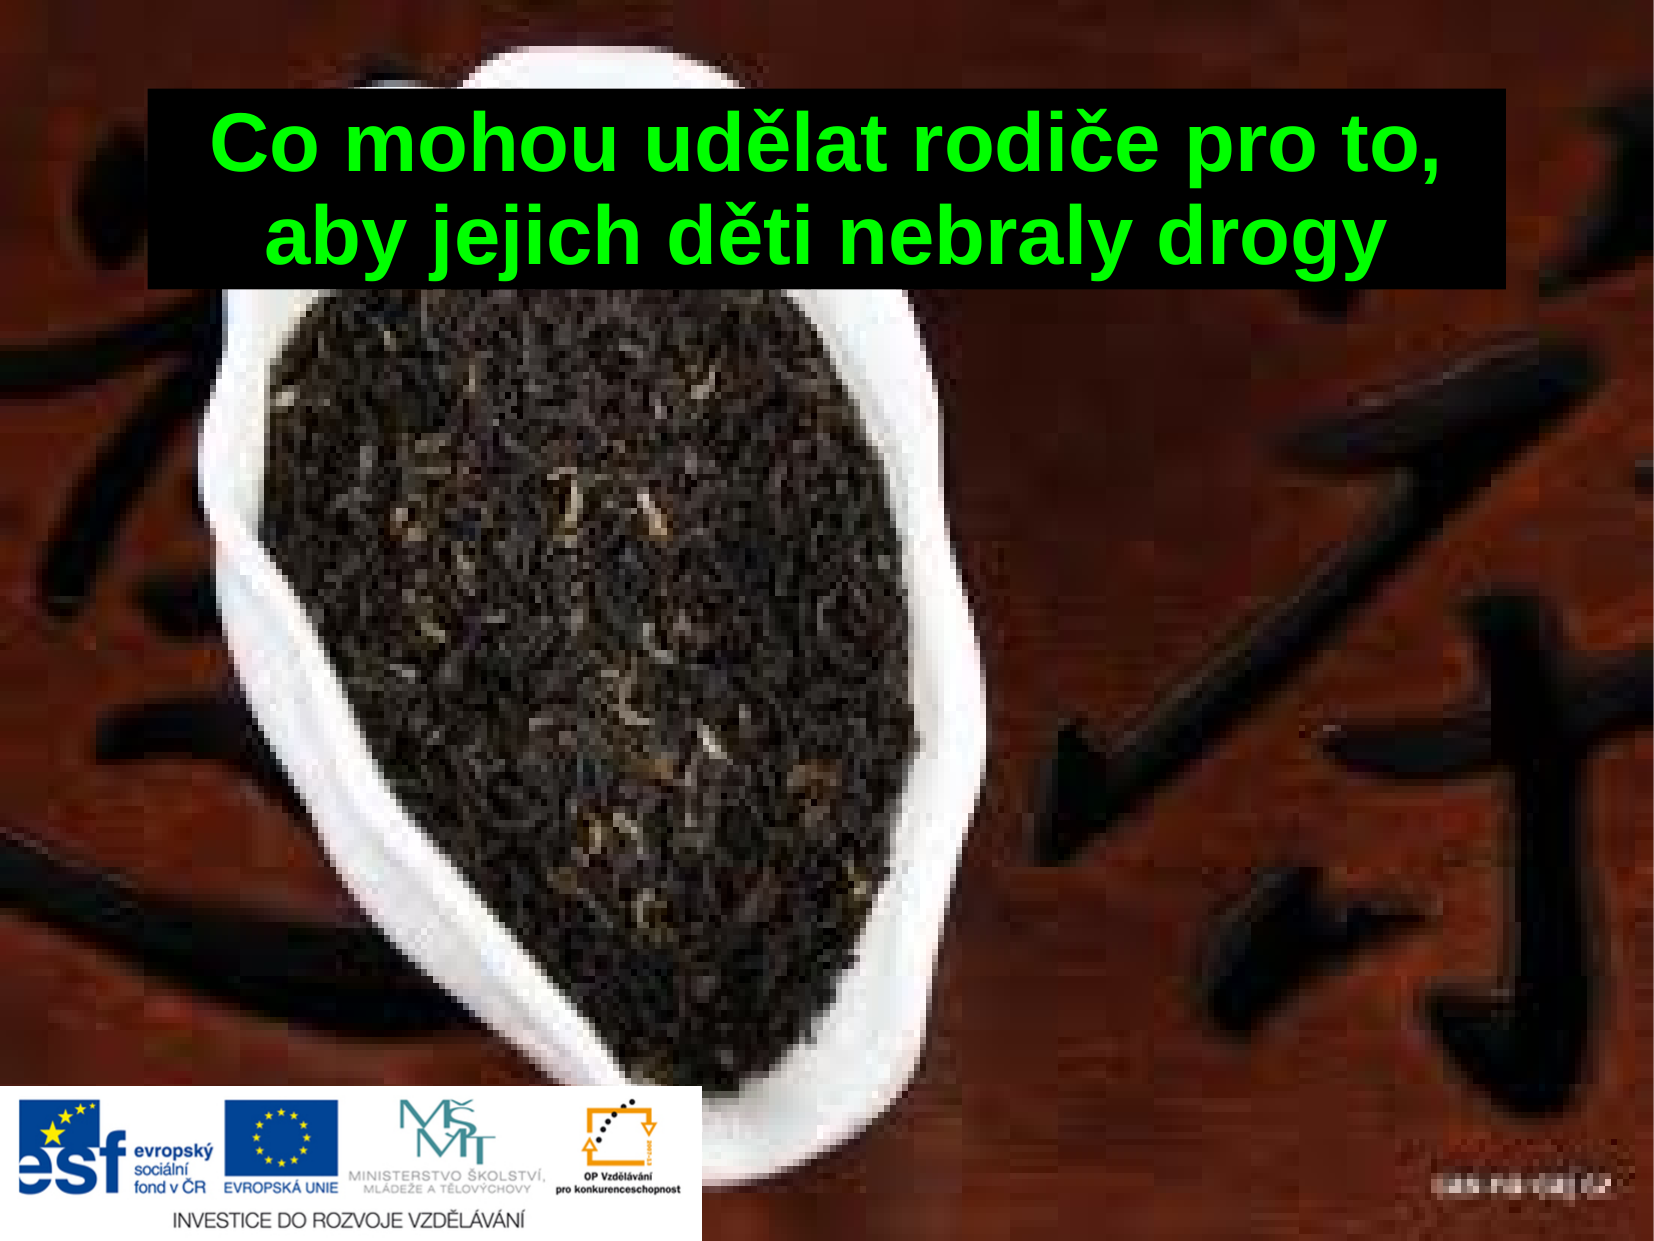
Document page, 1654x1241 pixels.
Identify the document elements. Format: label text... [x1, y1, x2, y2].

text_box Co mohou udělat rodiče pro to, aby jejich děti nebraly drogy [147, 88, 1506, 290]
picture [0, 1086, 702, 1241]
